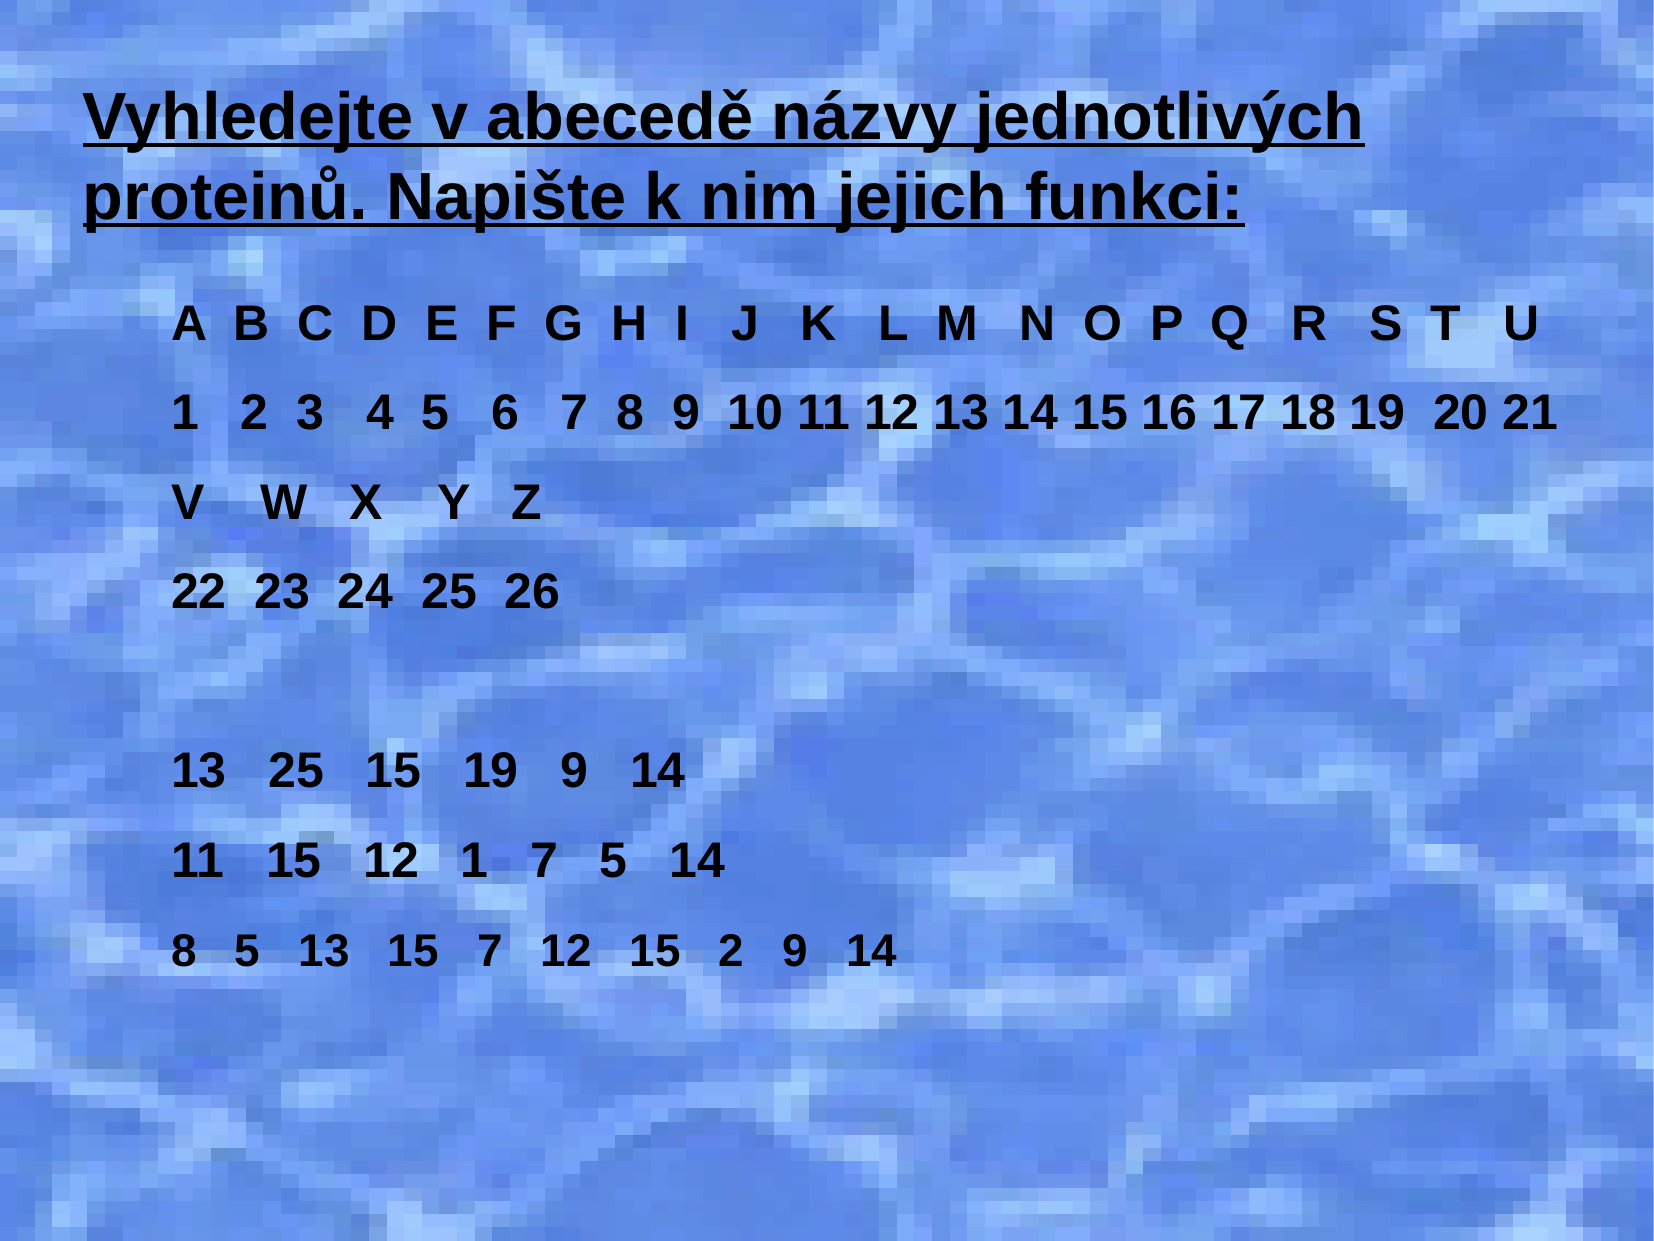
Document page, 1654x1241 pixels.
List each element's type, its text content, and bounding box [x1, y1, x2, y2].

title Vyhledejte v abecedě názvy jednotlivých proteinů. Napište k nim jejich funkci: [82, 49, 1571, 257]
list A B C D E F G H I J K L M N O P Q R S T U 1 2 3 4 5 6 7 8 9 10 11 12 13 14 15 16 17 18 19 20 21 V W X Y Z 22 23 24 25 26 13 25 15 19 9 14 11 15 12 1 7 5 14 8 5 13 15 7 12 15 2 9 14 [82, 290, 1595, 1109]
